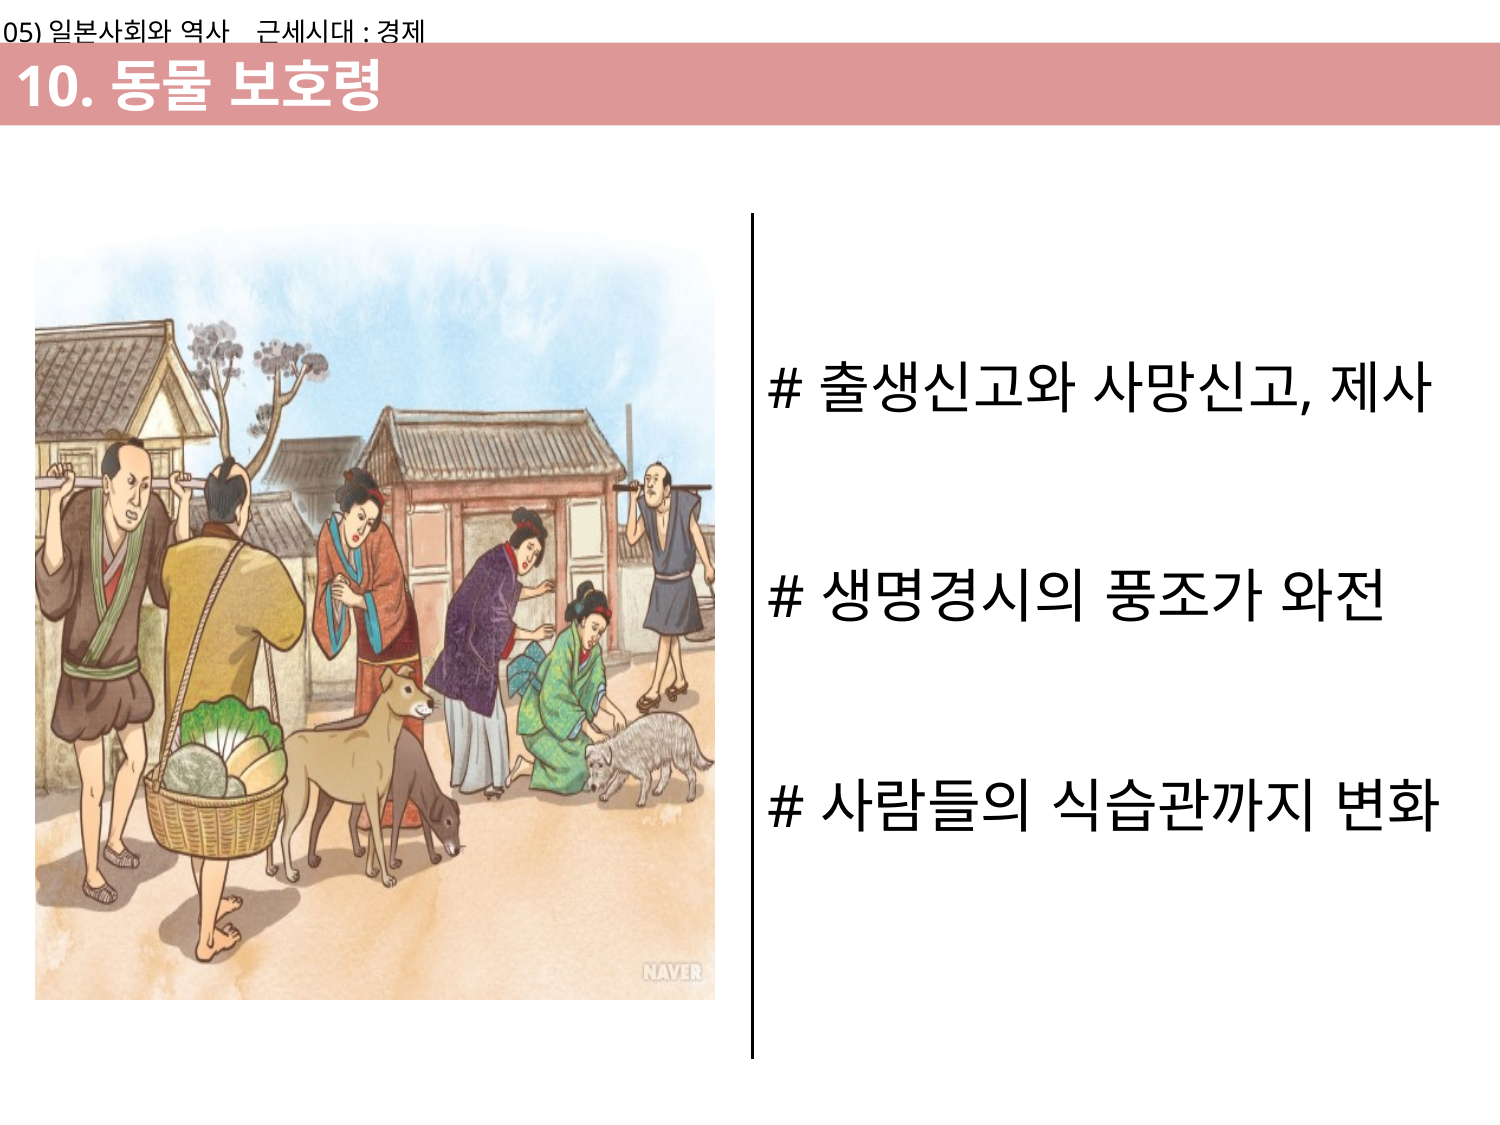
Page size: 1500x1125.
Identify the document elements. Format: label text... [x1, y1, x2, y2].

text_box 10. 동물 보호령 [0, 42, 1500, 126]
picture [35, 219, 715, 1000]
text_box 05) 일본사회와 역사 _ 근세시대 : 경제 [0, 7, 868, 42]
text_box # 출생신고와 사망신고, 제사 # 생명경시의 풍조가 와전 # 사람들의 식습관까지 변화 [752, 274, 1500, 847]
